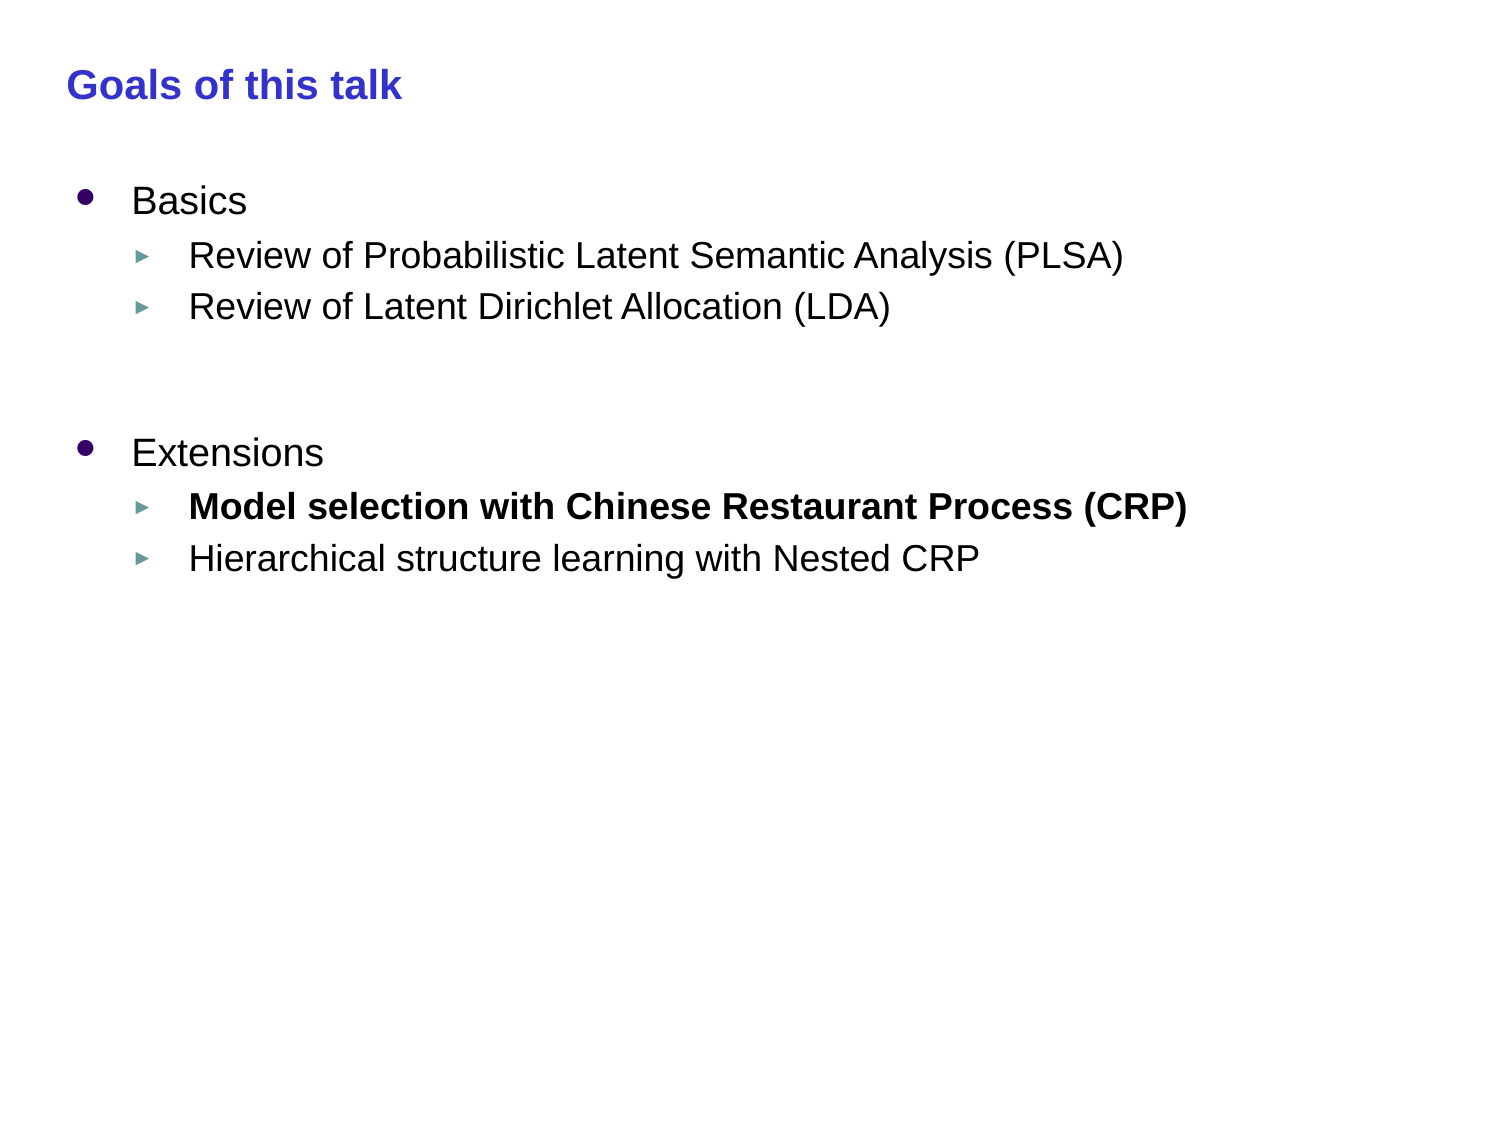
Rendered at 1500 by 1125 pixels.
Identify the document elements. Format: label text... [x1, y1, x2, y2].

title Goals of this talk [51, 46, 1459, 123]
list Basics Review of Probabilistic Latent Semantic Analysis (PLSA) Review of Latent Dirichlet Allocation (LDA) Extensions Model selection with Chinese Restaurant Process (CRP) Hierarchical structure learning with Nested CRP [75, 178, 1425, 971]
